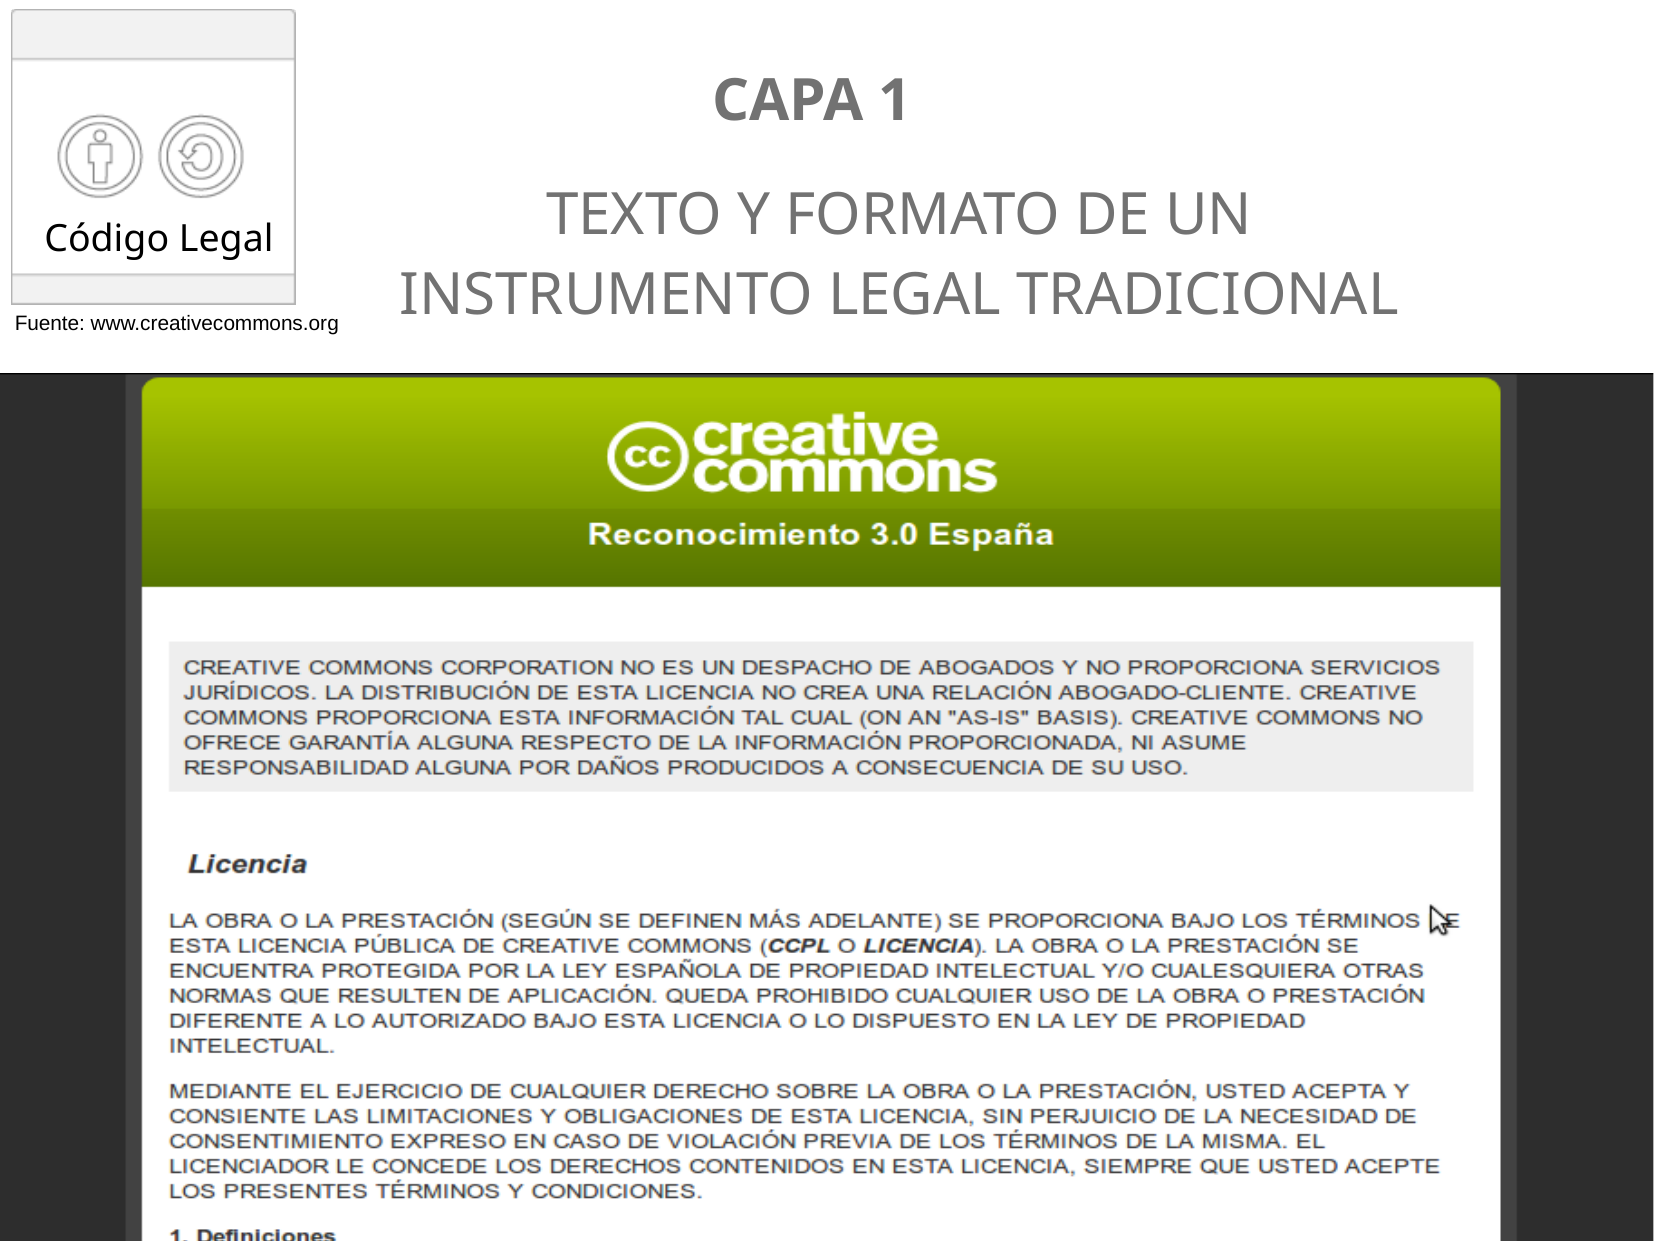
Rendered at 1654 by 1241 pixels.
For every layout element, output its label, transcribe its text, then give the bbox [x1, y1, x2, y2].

text_box Código Legal [29, 204, 308, 268]
picture [0, 373, 1654, 1241]
text_box TEXTO Y FORMATO DE UN INSTRUMENTO LEGAL TRADICIONAL [384, 165, 1512, 316]
text_box Fuente: www.creativecommons.org [0, 304, 443, 343]
text_box CAPA 1 [697, 50, 1046, 134]
picture [11, 9, 296, 304]
